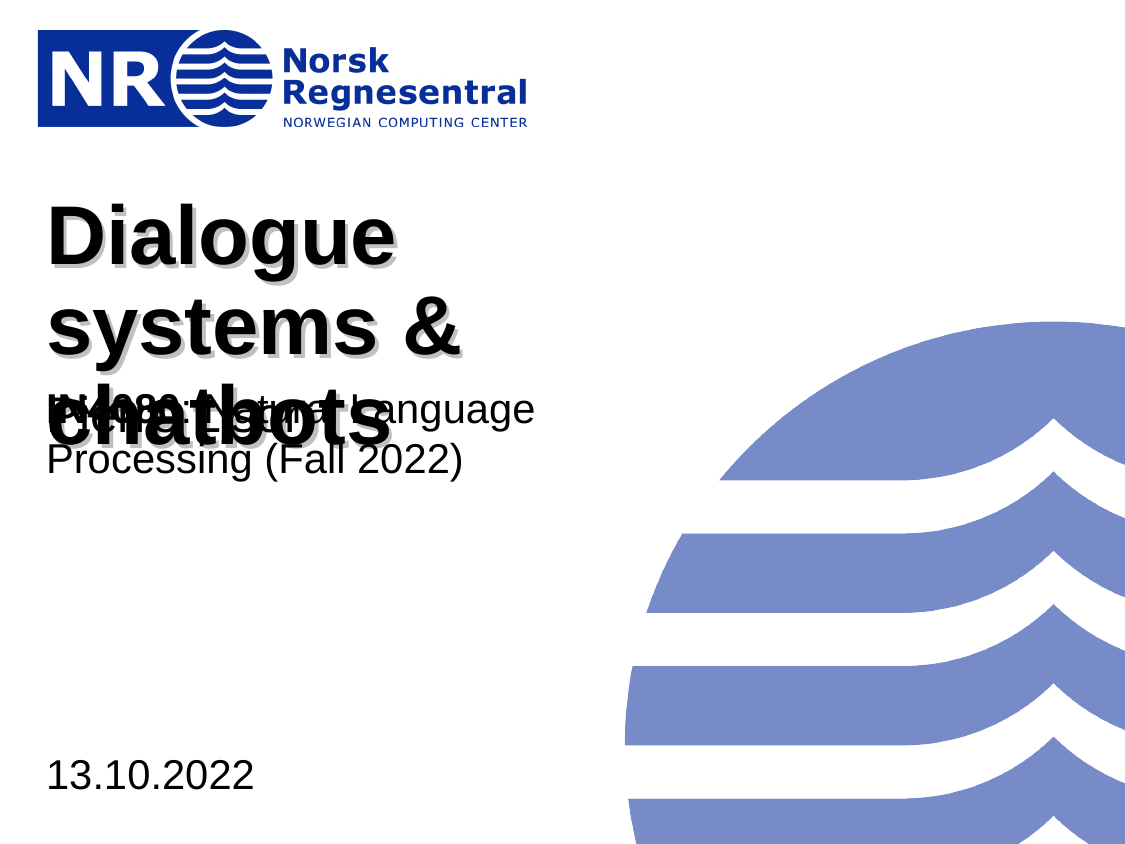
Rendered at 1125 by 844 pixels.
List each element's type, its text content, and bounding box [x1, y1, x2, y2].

list Pierre Lison [30, 421, 722, 517]
list IN4080: Natural Language Processing (Fall 2022) [30, 578, 722, 694]
title Dialogue systems & chatbots [30, 185, 821, 351]
list 13.10.2022 [30, 740, 722, 818]
